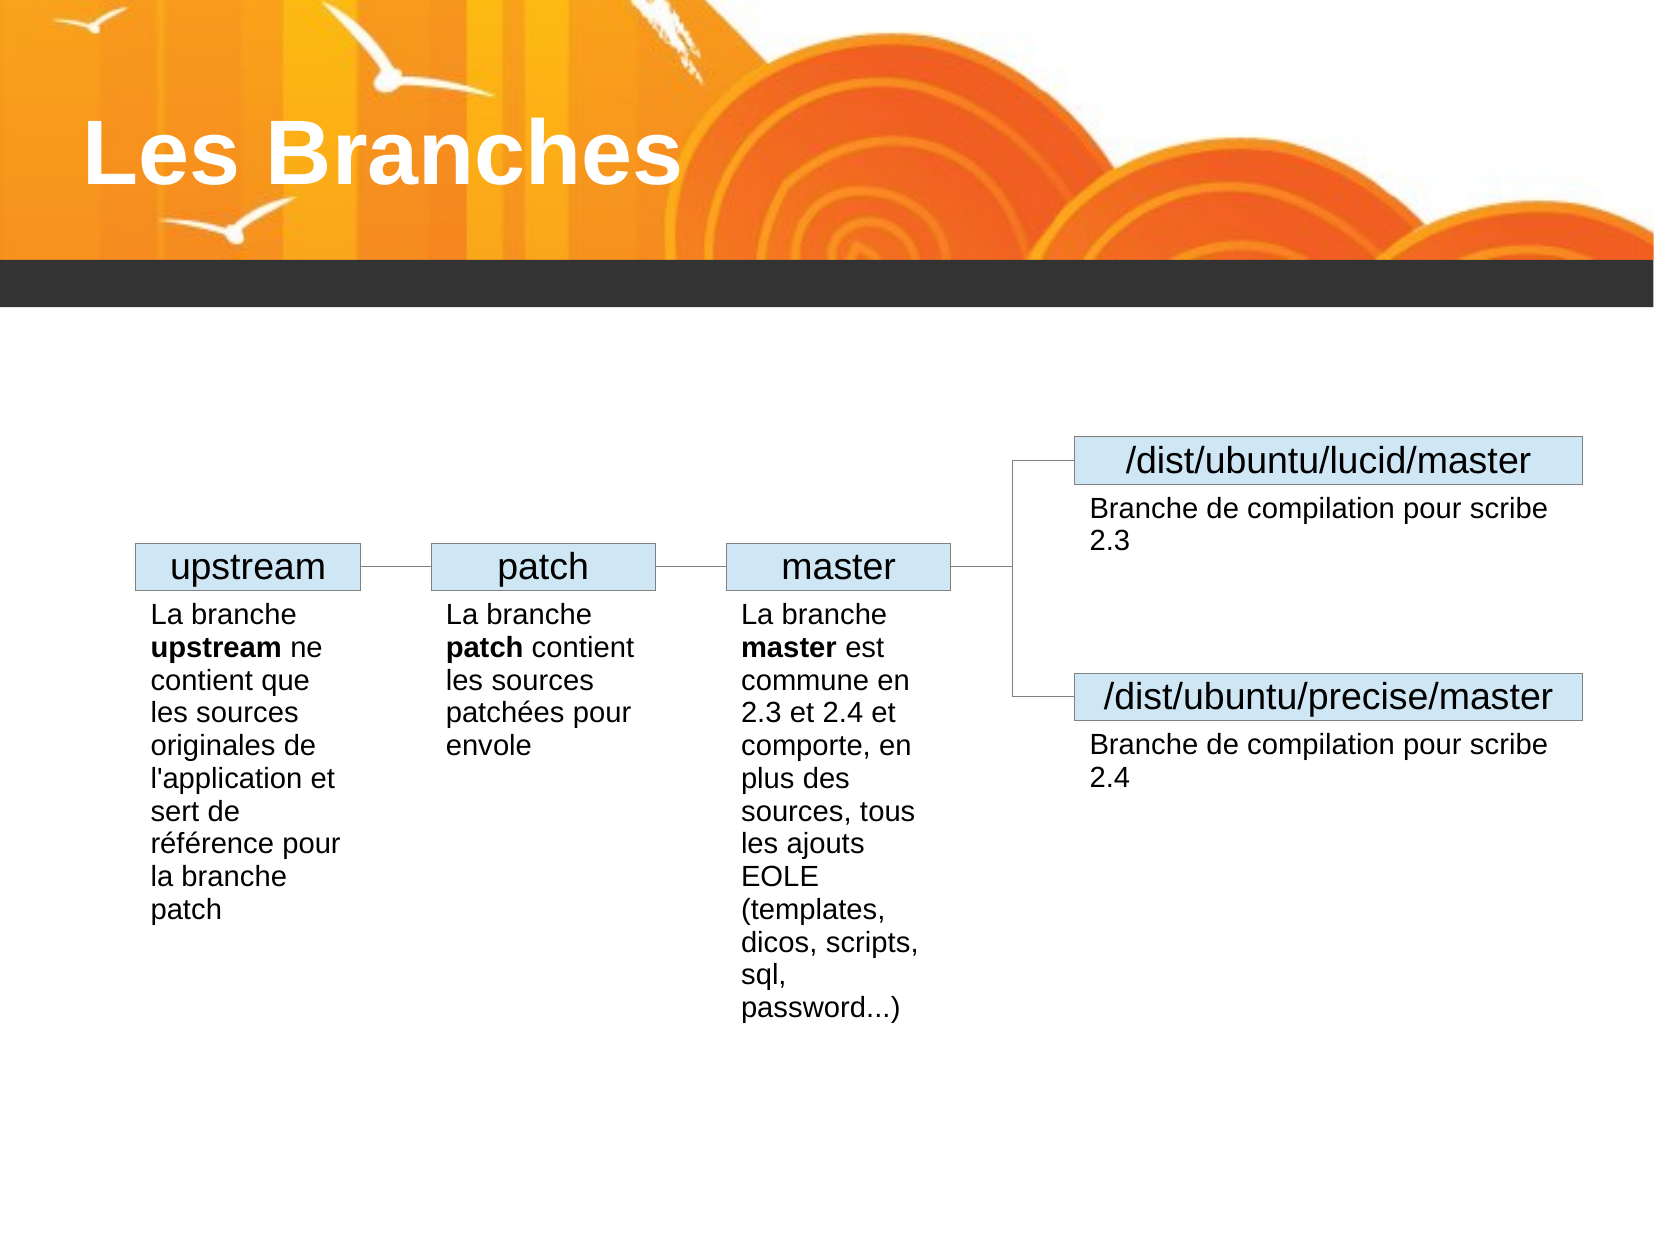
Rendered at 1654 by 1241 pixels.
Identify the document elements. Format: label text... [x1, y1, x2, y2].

text_box /dist/ubuntu/lucid/master [1074, 436, 1583, 484]
text_box patch [431, 543, 656, 590]
text_box master [726, 543, 951, 590]
text_box Branche de compilation pour scribe 2.4 [1074, 720, 1583, 804]
title Les Branches [82, 49, 1571, 257]
text_box Branche de compilation pour scribe 2.3 [1074, 484, 1583, 567]
text_box La branche upstream ne contient que les sources originales de l'application et sert de référence pour la branche patch [135, 590, 361, 934]
text_box La branche patch contient les sources patchées pour envole [431, 590, 656, 770]
text_box La branche master est commune en 2.3 et 2.4 et comporte, en plus des sources, tous les ajouts EOLE (templates, dicos, scripts, sql, password...) [726, 590, 957, 1032]
text_box /dist/ubuntu/precise/master [1074, 673, 1583, 720]
text_box upstream [135, 543, 361, 590]
